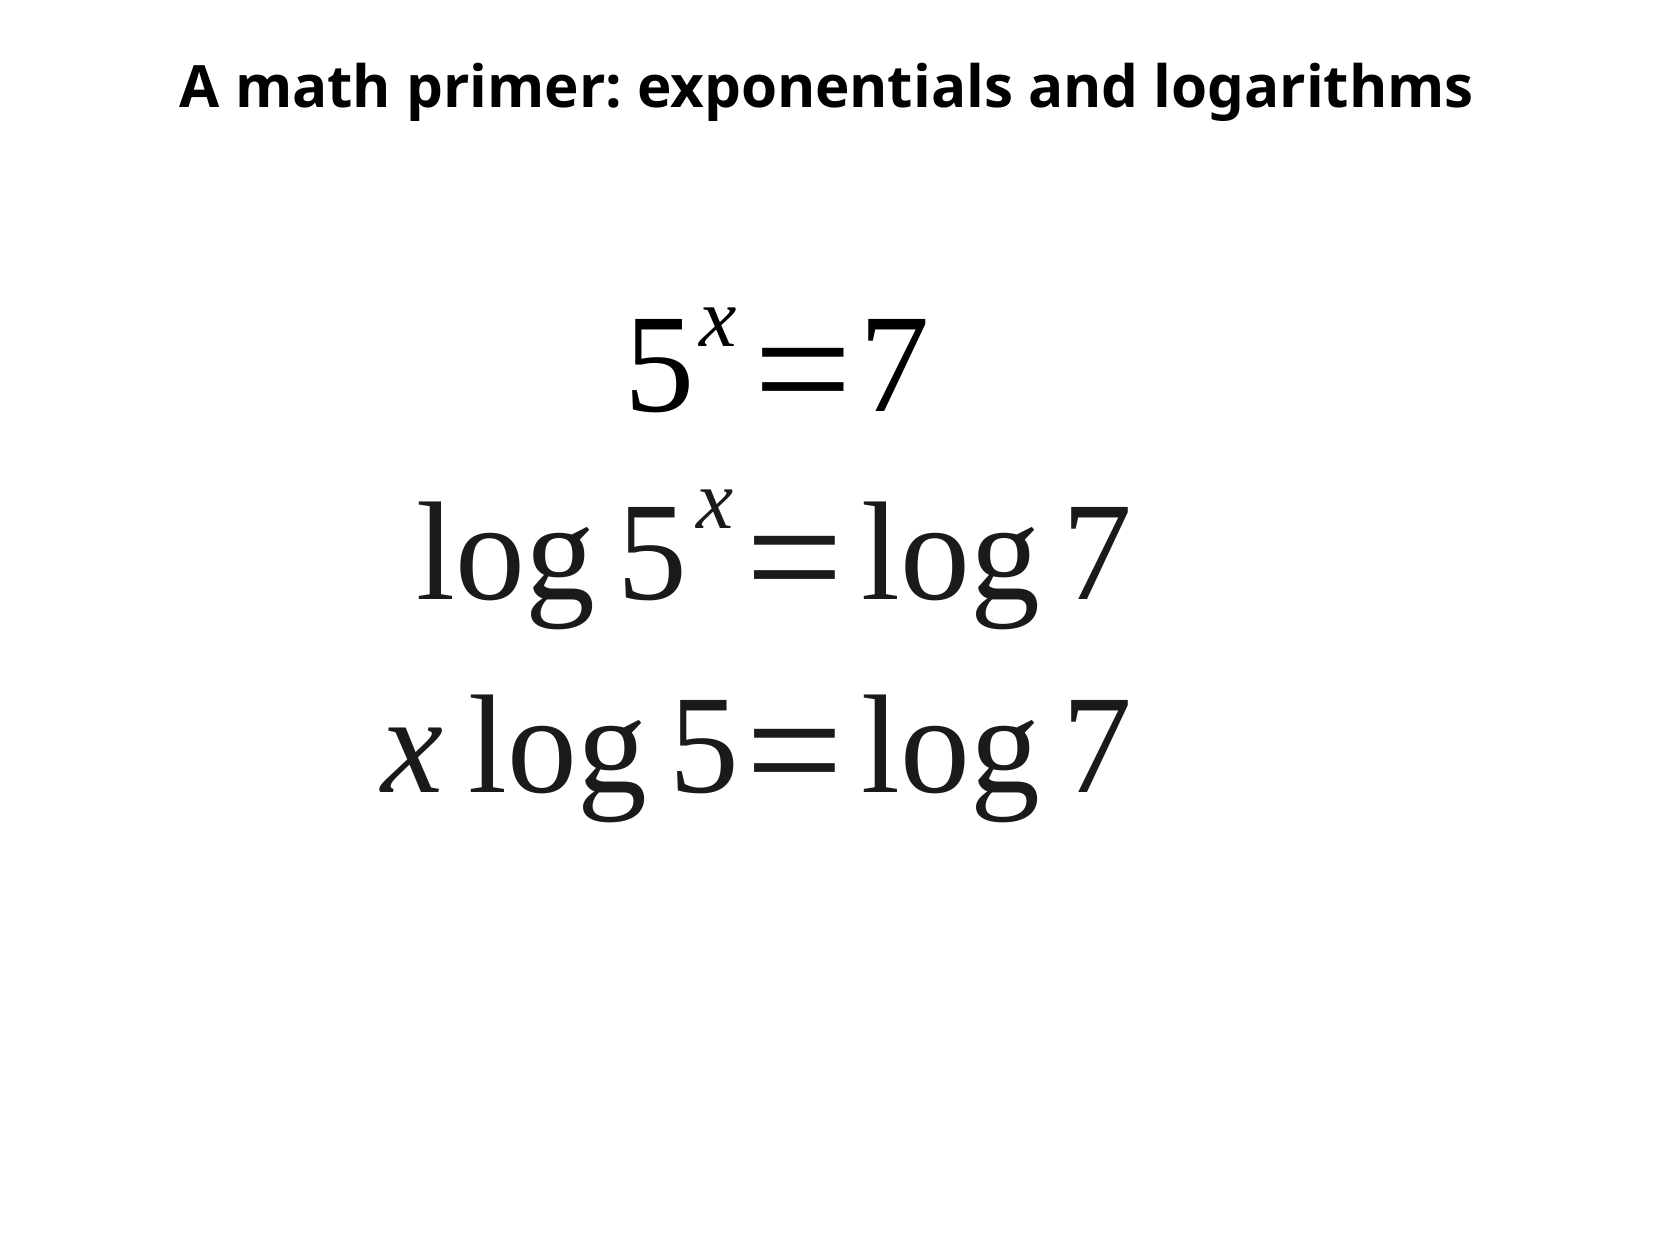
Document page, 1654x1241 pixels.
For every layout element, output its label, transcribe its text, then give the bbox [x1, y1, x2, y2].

chart [337, 669, 1164, 826]
chart [587, 271, 963, 447]
text_box A math primer: exponentials and logarithms [0, 37, 1654, 134]
chart [381, 458, 1163, 635]
